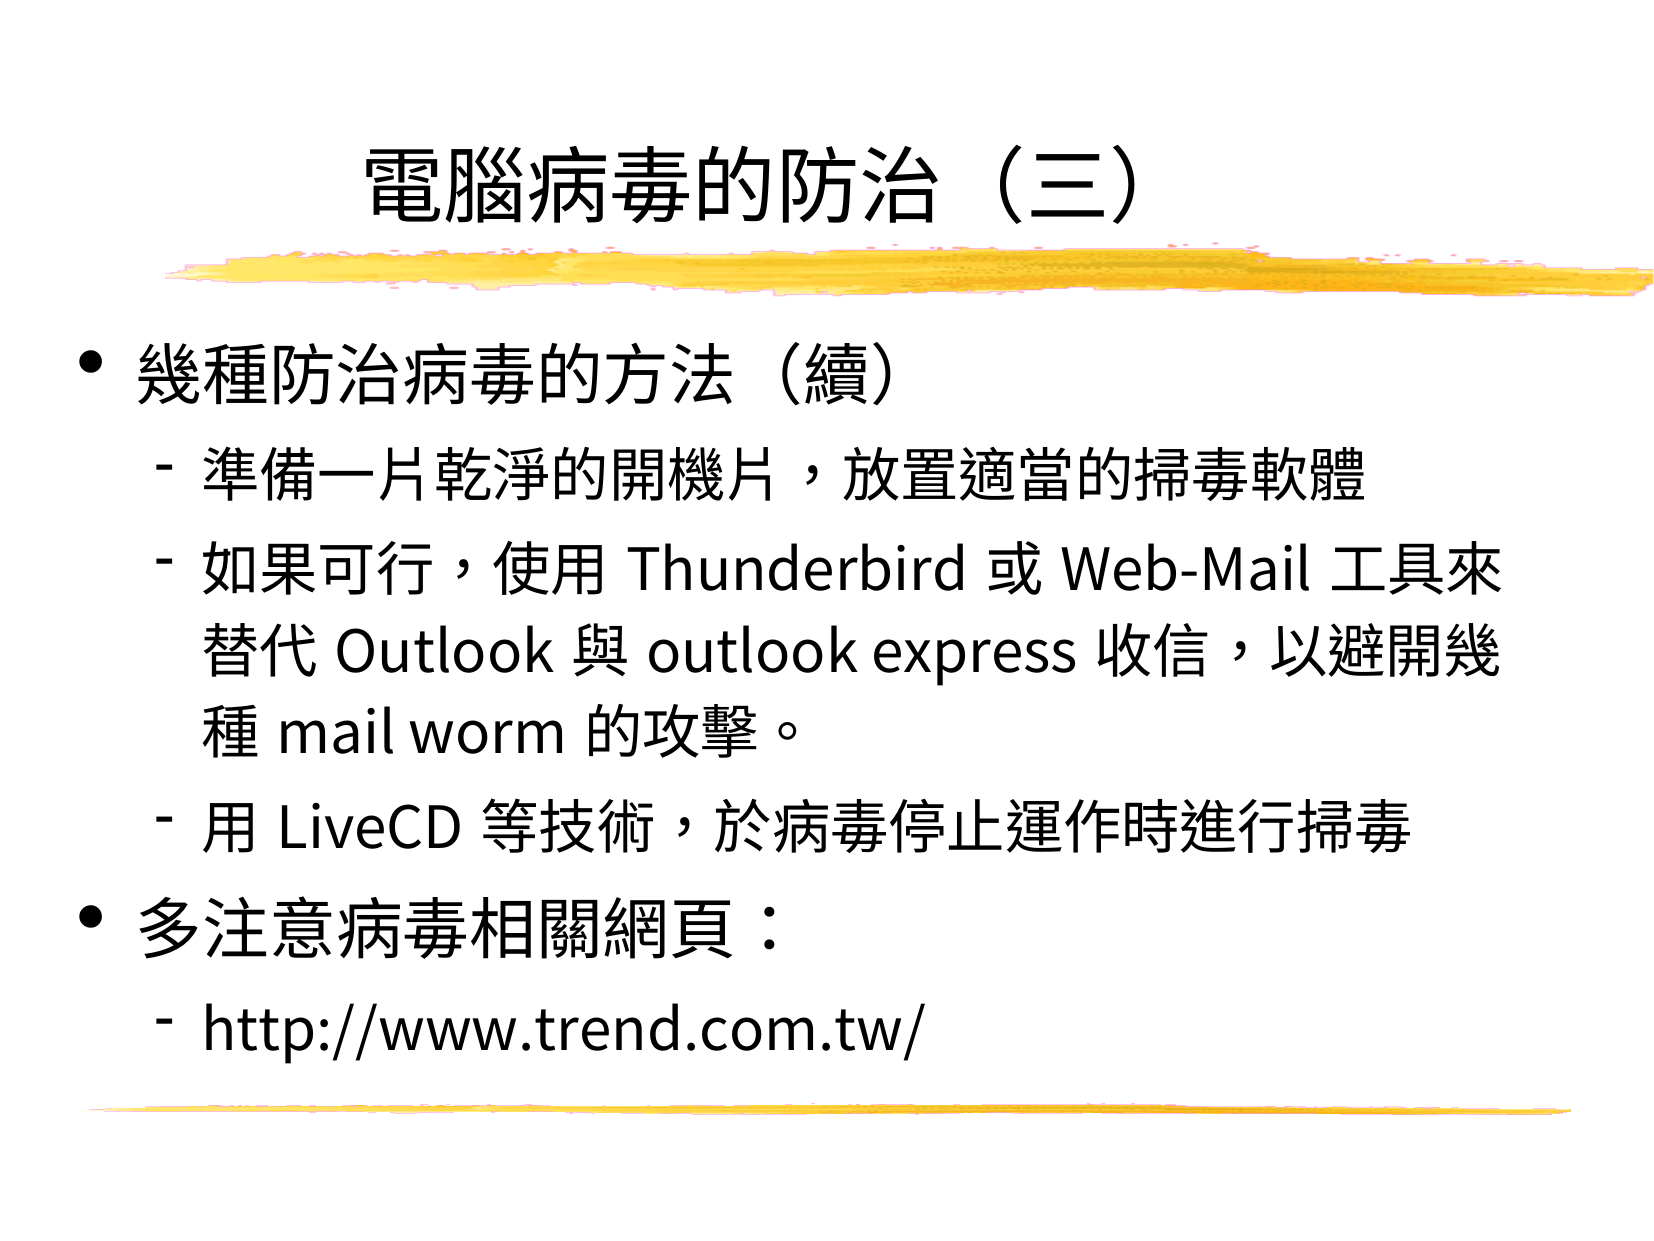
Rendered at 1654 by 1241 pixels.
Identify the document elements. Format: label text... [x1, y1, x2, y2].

picture [1530, 1102, 1571, 1117]
title 電腦病毒的防治（三） [73, 41, 1479, 249]
list 幾種防治病毒的方法（續） 準備一片乾淨的開機片，放置適當的掃毒軟體 如果可行，使用Thunderbird或Web-Mail工具來替代Outlook與outlook express收信，以避開幾種mail worm的攻擊。 用LiveCD等技術，於病毒停止運作時進行掃毒 多注意病毒相關網頁： http://www.trend.com.tw/ [64, 316, 1530, 1149]
picture [165, 237, 1654, 308]
